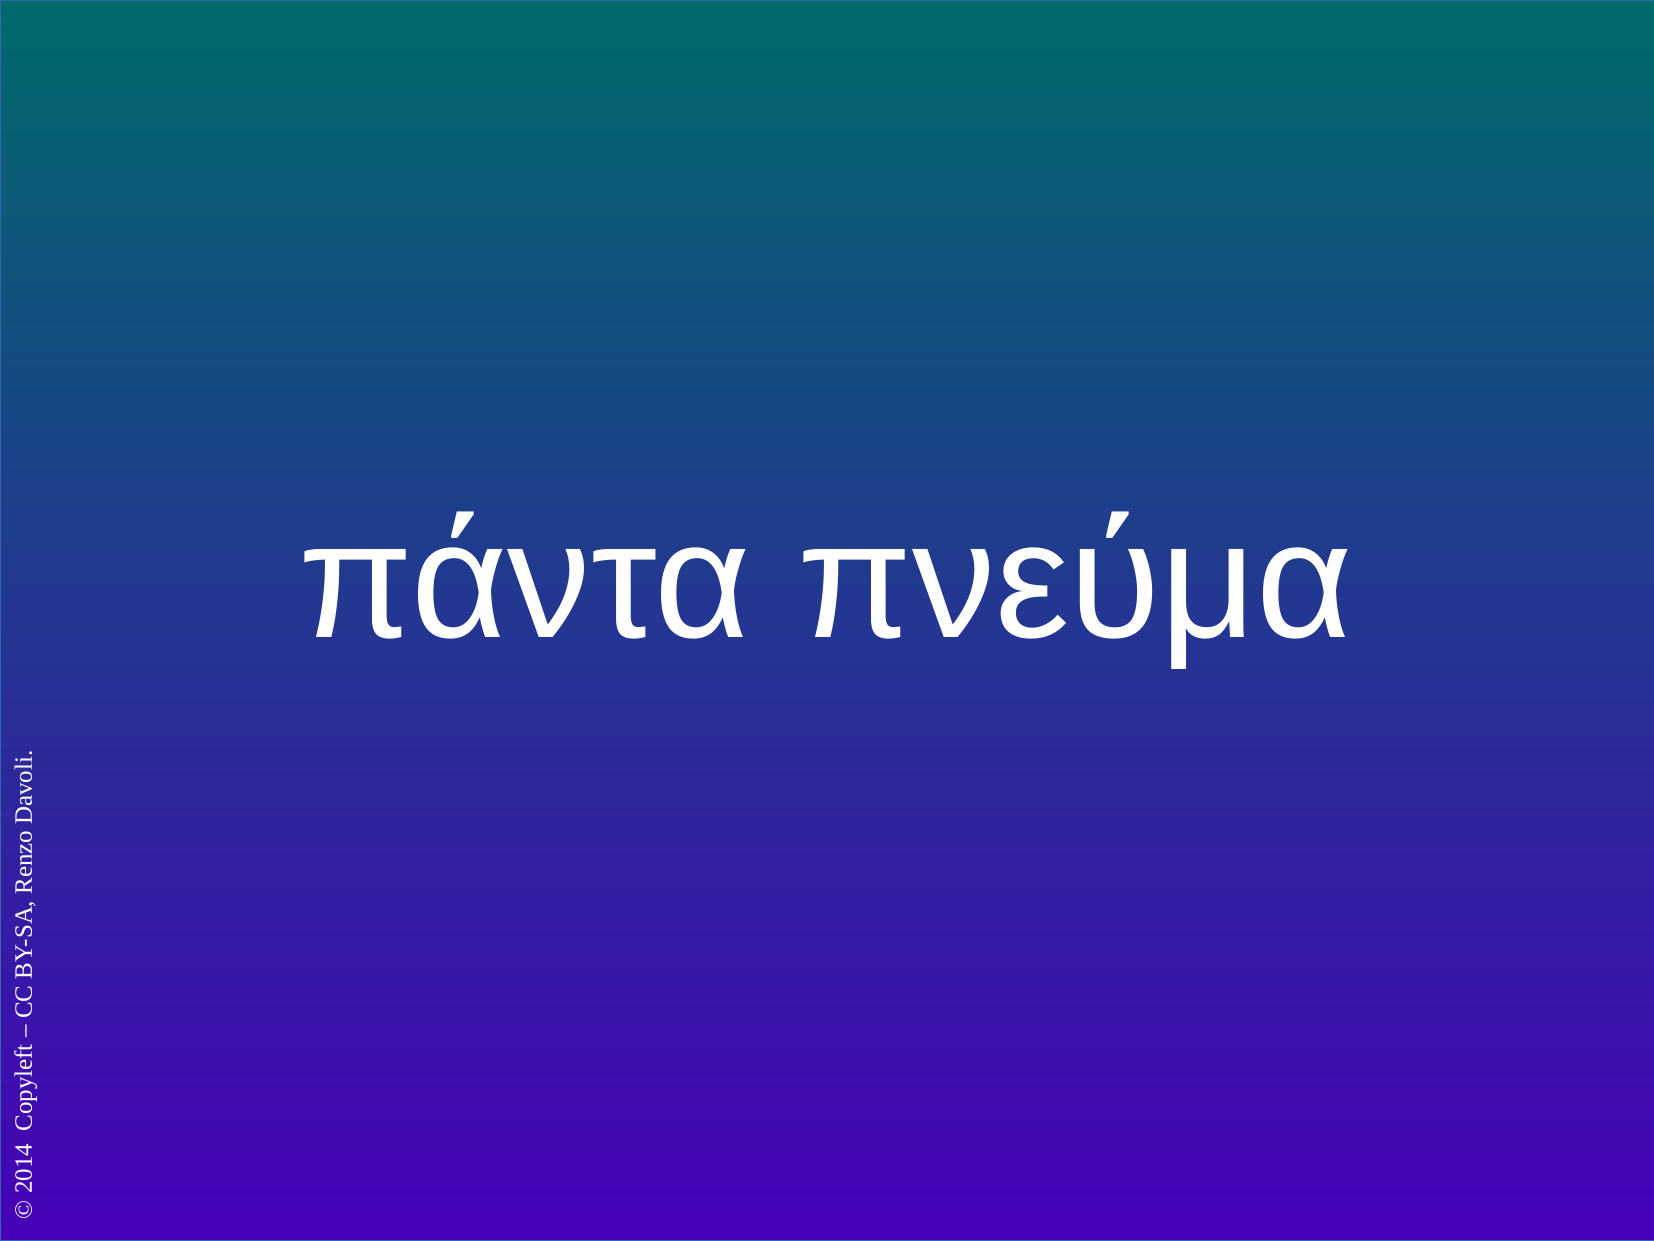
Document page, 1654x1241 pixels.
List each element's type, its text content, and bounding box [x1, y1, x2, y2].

title πάντα πνεύμα [82, 49, 1571, 1111]
